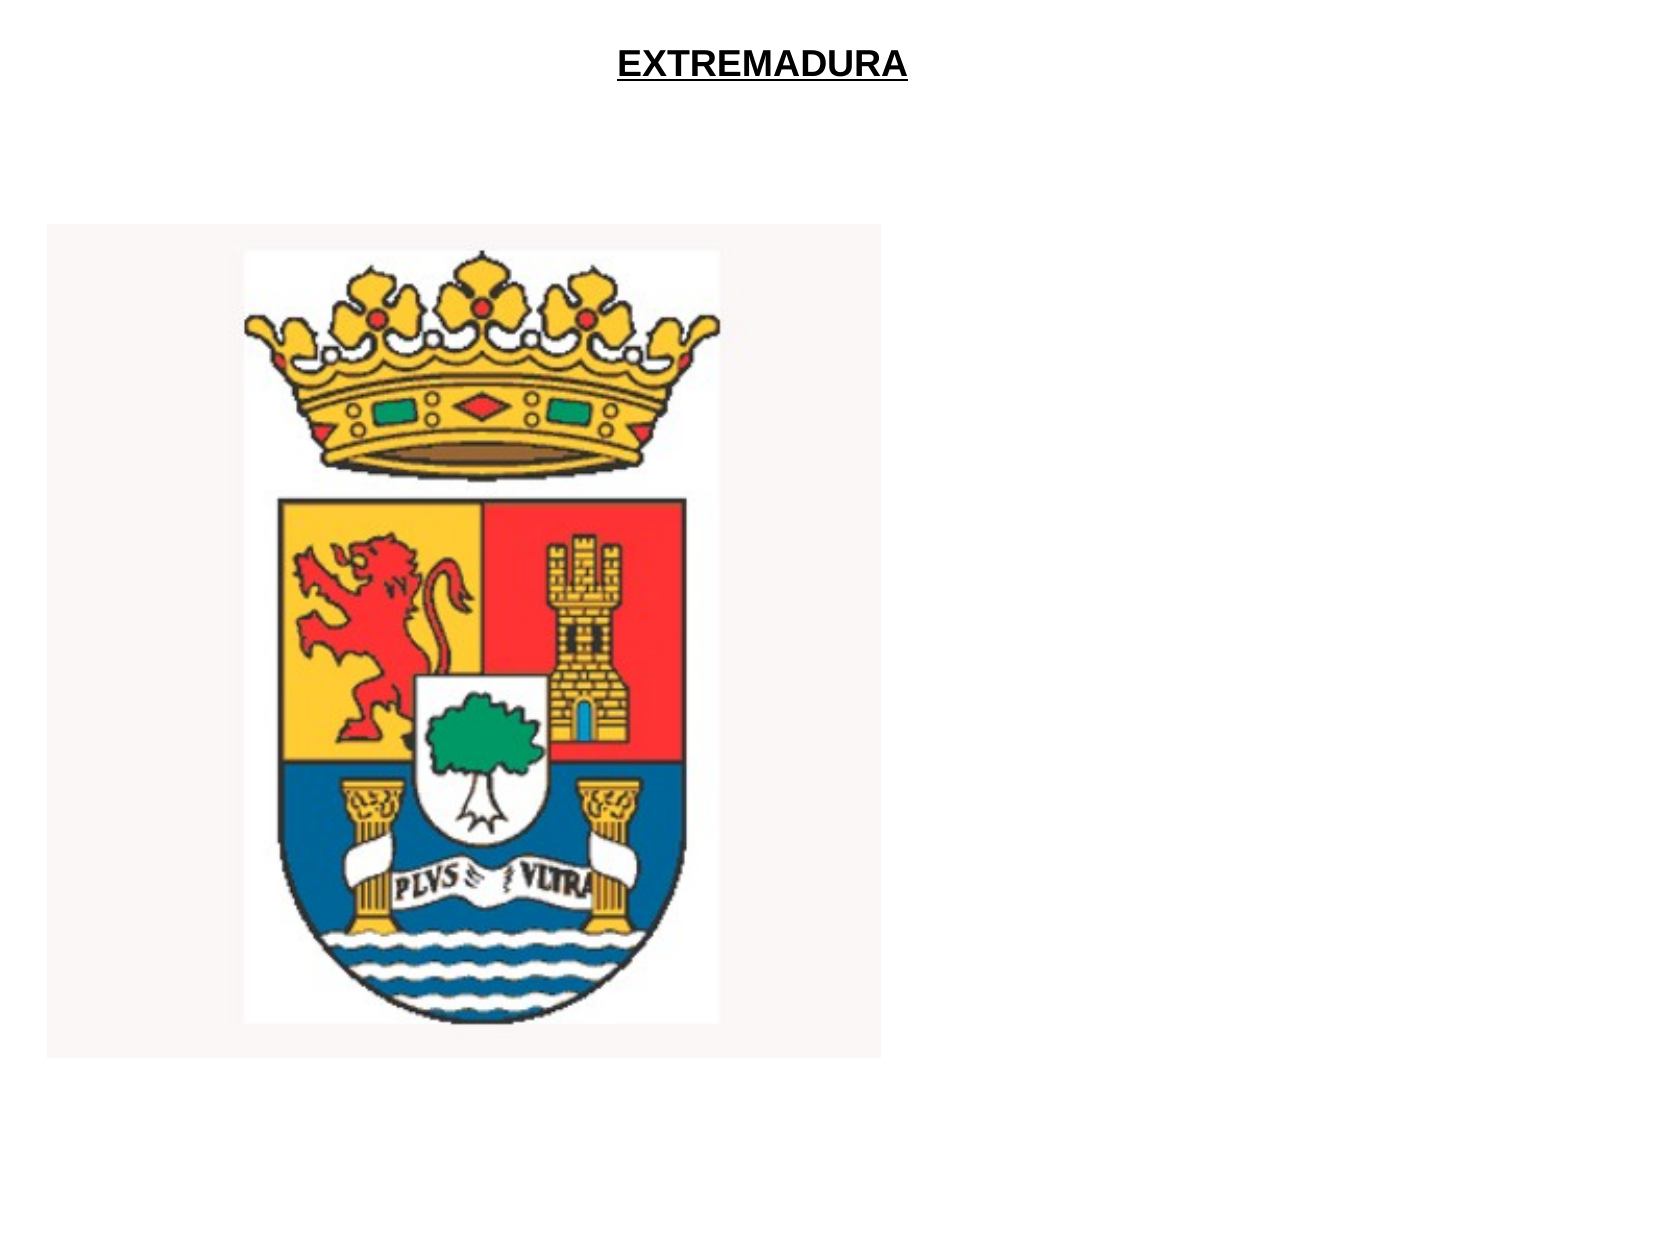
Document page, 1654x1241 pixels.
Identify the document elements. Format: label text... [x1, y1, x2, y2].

text_box EXTREMADURA [602, 35, 924, 93]
picture [47, 224, 881, 1058]
